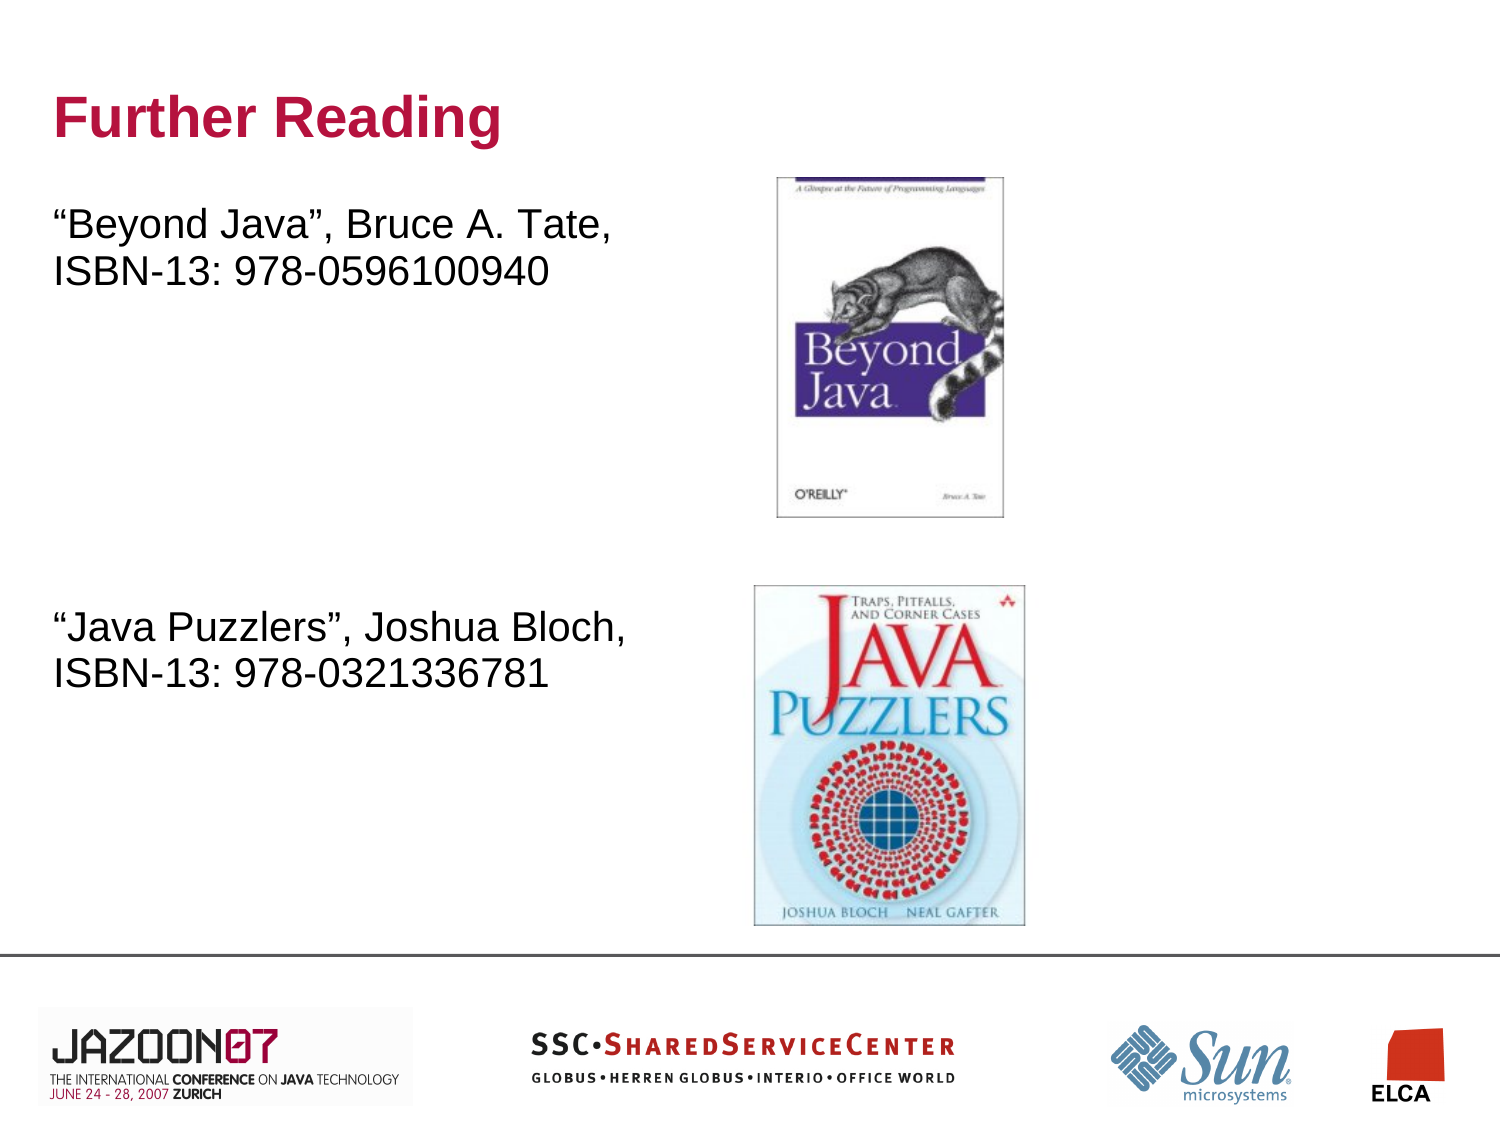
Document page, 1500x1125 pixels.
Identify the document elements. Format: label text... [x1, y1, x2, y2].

list “Beyond Java”, Bruce A. Tate, ISBN-13: 978-0596100940 “Java Puzzlers”, Joshua Bloch, ISBN-13: 978-0321336781 [53, 200, 1447, 947]
picture [1370, 1025, 1446, 1105]
picture [531, 1032, 955, 1083]
picture [720, 585, 1061, 926]
title Further Reading [53, 59, 1447, 185]
picture [720, 177, 1061, 518]
picture [1107, 1021, 1294, 1107]
picture [38, 1007, 413, 1106]
